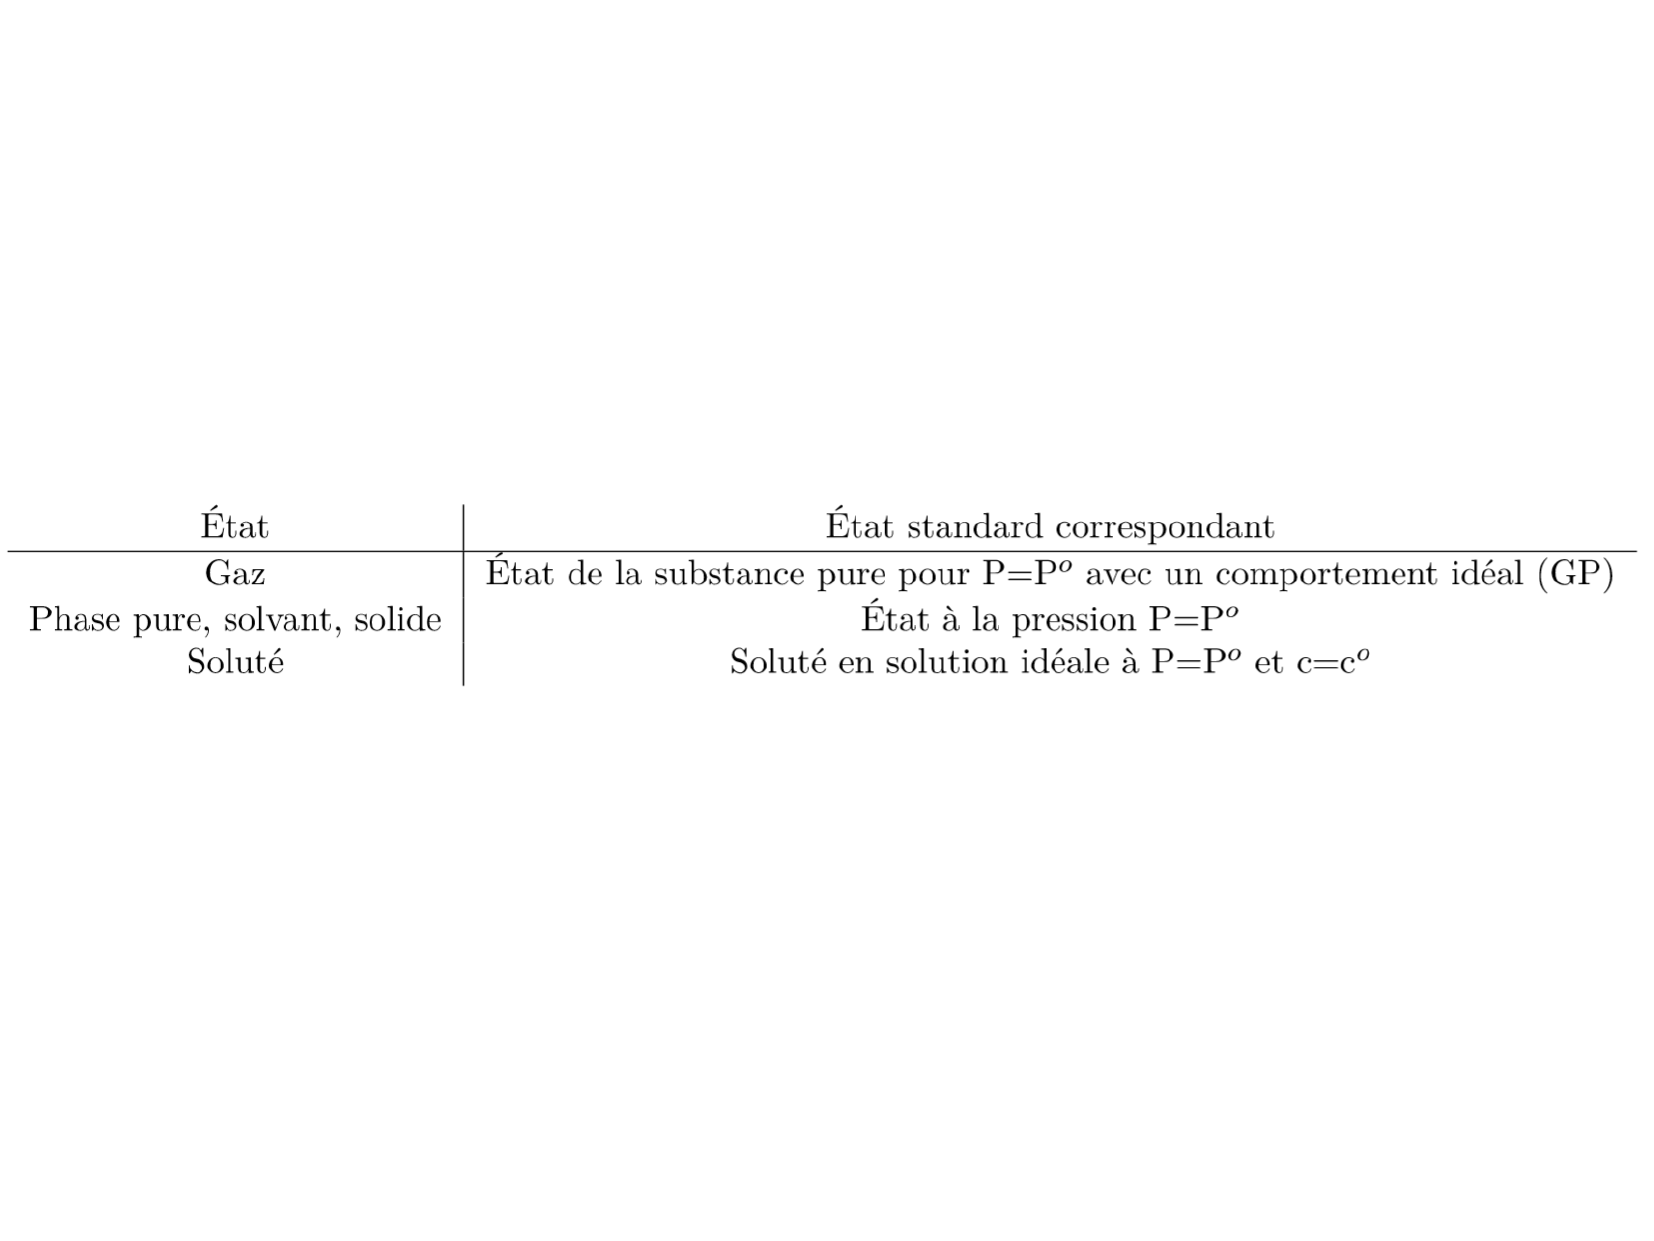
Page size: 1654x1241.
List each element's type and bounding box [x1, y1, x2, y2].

picture [0, 495, 1654, 697]
